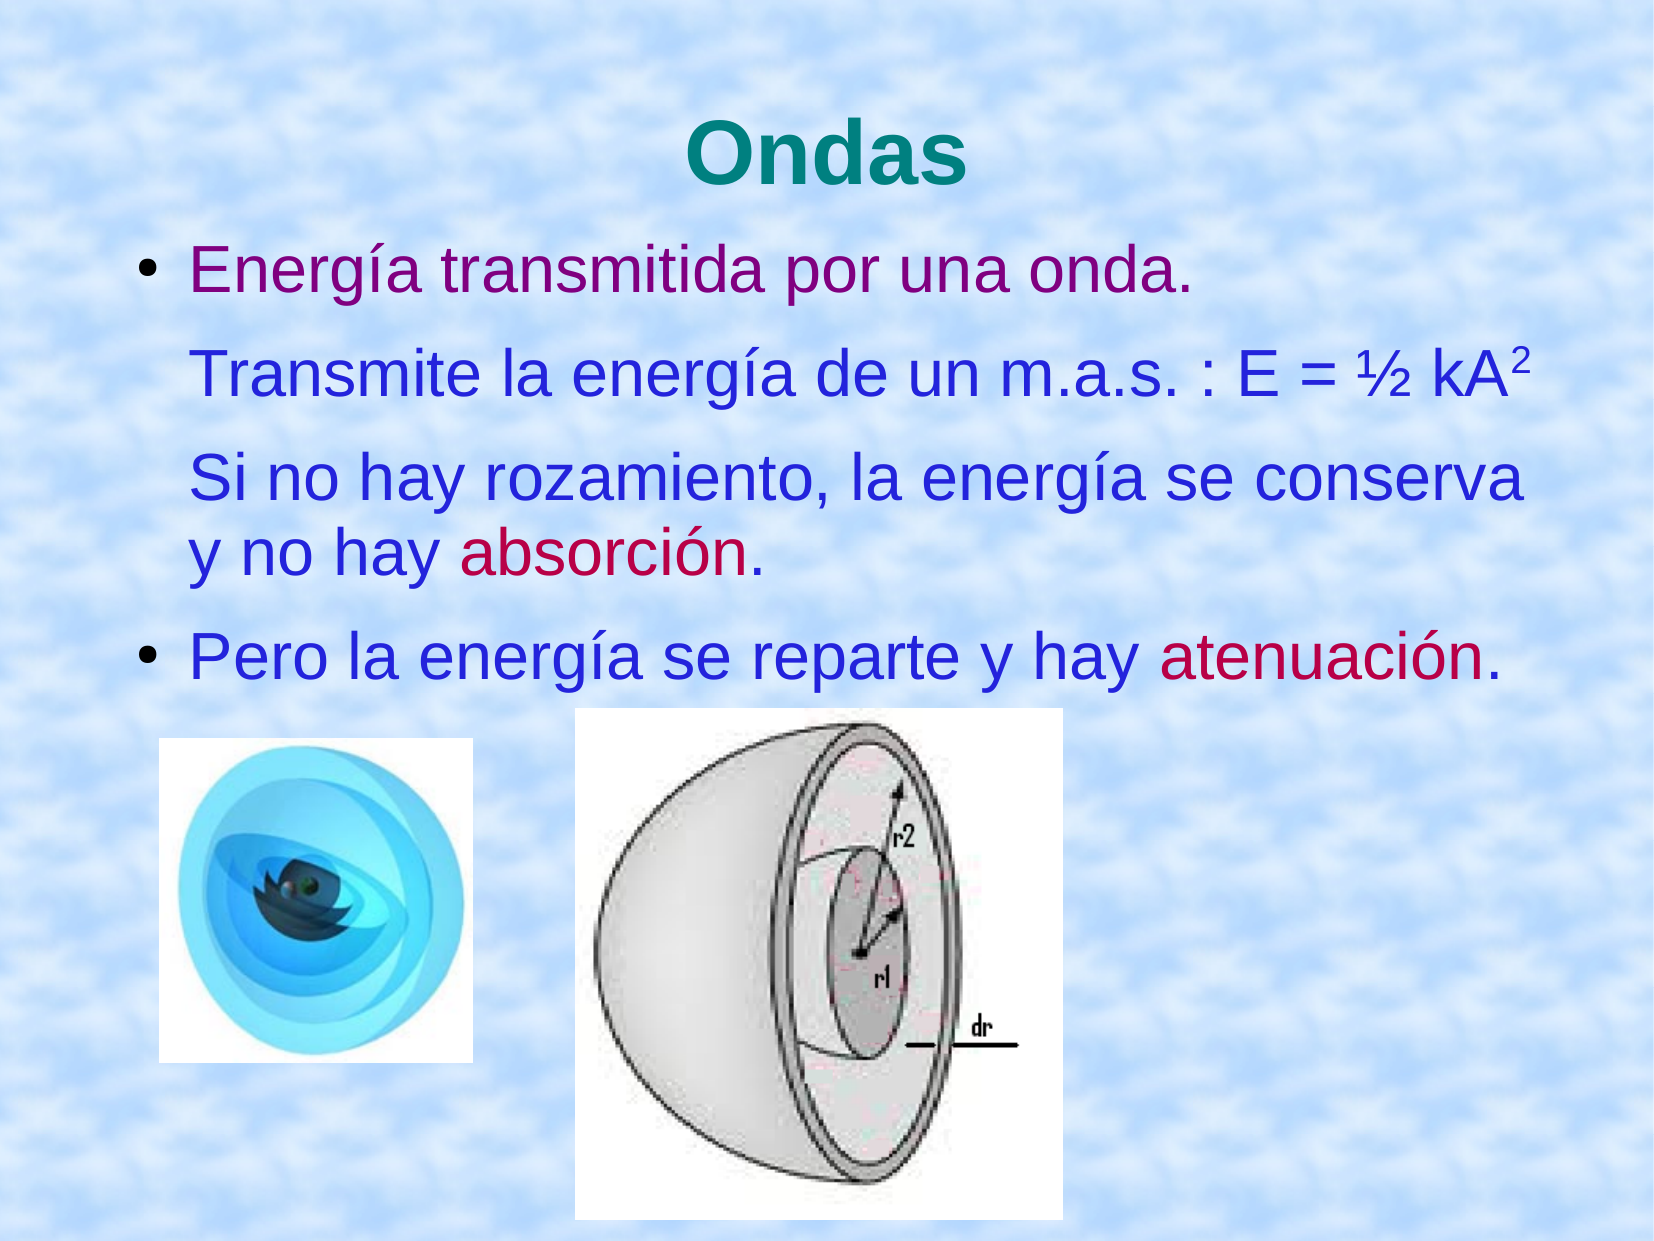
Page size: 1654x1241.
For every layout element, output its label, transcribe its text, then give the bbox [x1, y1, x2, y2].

list Energía transmitida por una onda. Transmite la energía de un m.a.s. : E = ½ kA2 Si no hay rozamiento, la energía se conserva y no hay absorción. Pero la energía se reparte y hay atenuación. [118, 231, 1565, 1051]
picture [0, 0, 1654, 1241]
title Ondas [82, 49, 1571, 257]
